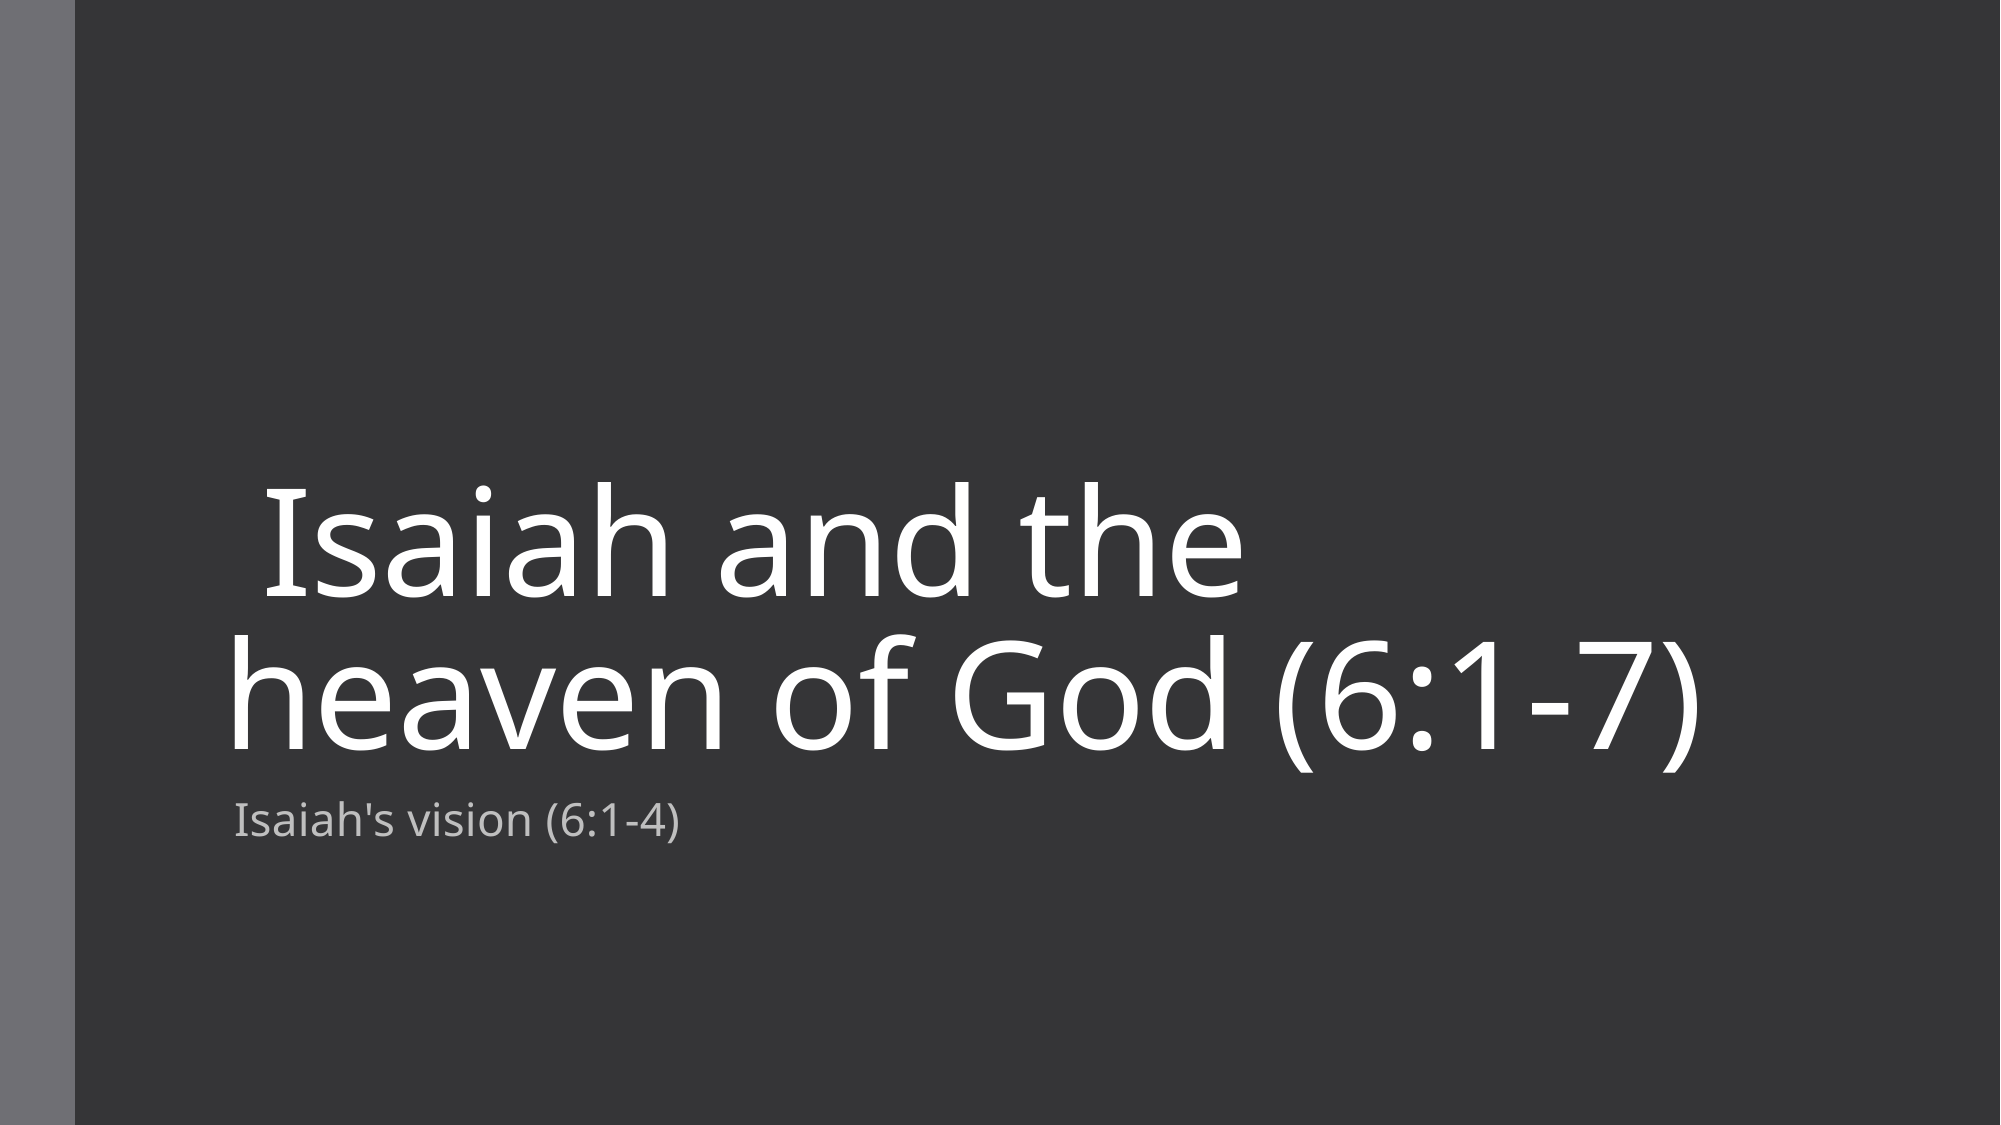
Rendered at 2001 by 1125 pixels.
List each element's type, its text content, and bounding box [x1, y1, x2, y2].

title Isaiah and the heaven of God (6:1-7) [206, 124, 1752, 787]
subtitle Isaiah's vision (6:1-4) [206, 787, 1752, 1066]
